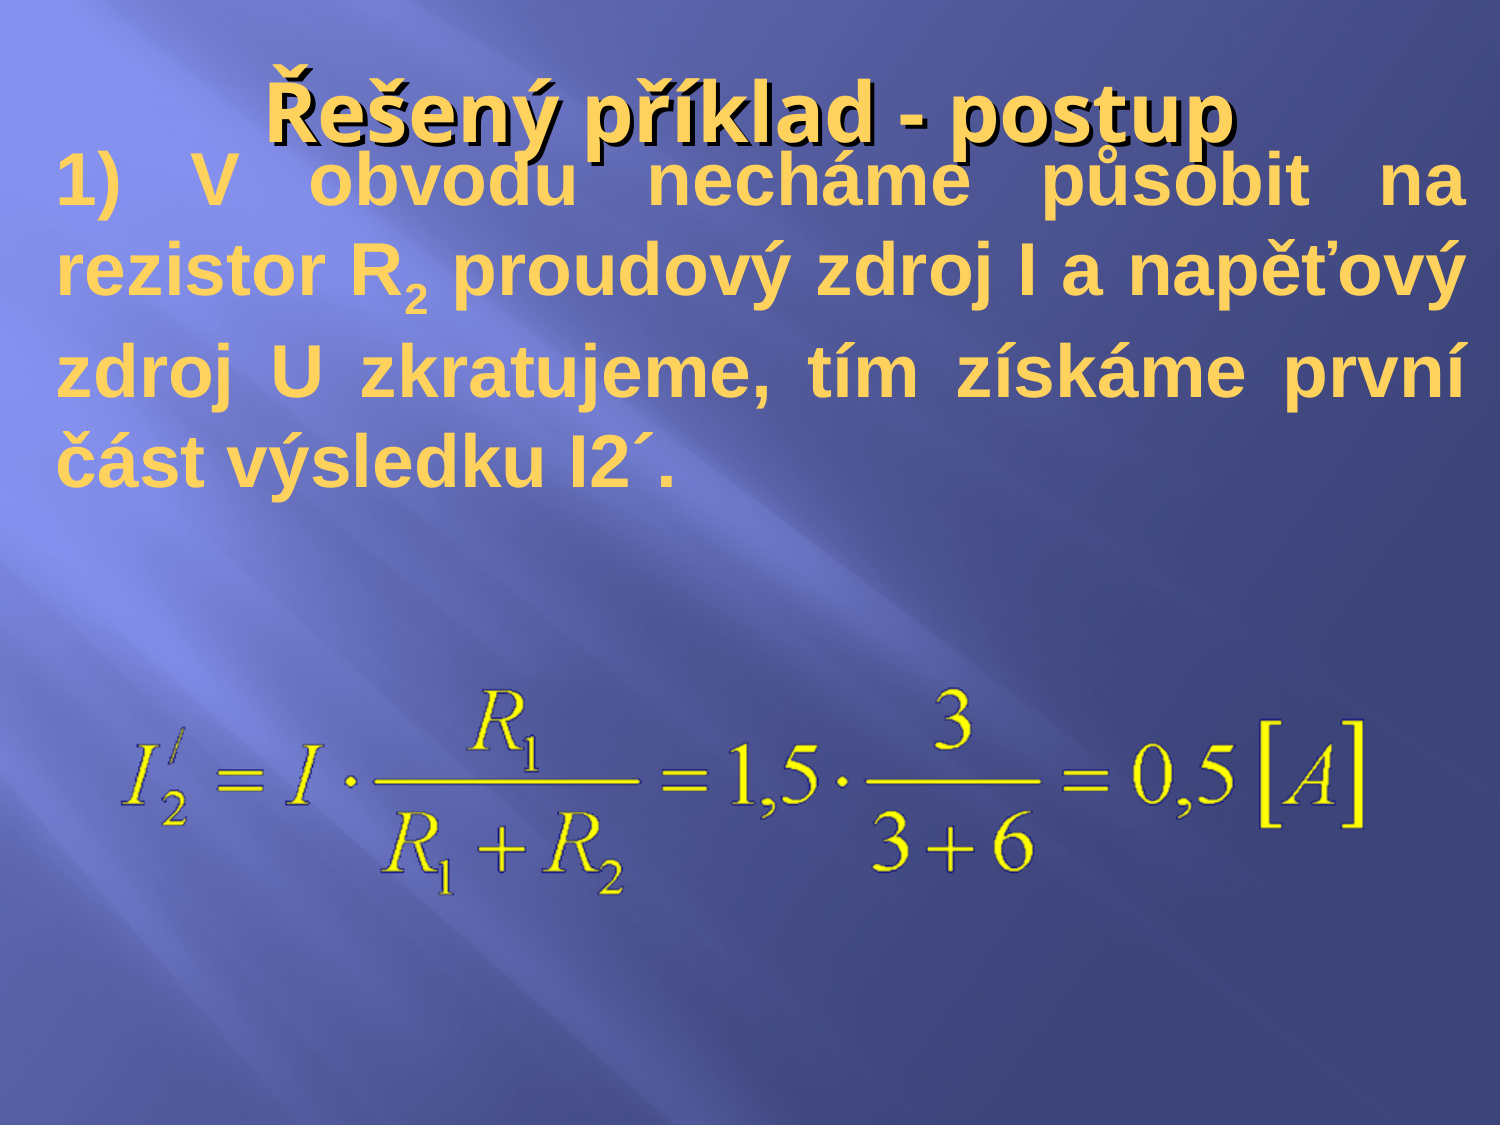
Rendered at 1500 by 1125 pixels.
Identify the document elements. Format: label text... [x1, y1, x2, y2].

title Řešený příklad - postup [75, 45, 1426, 172]
text_box 1) V obvodu necháme působit na rezistor R2 proudový zdroj I a napěťový zdroj U zkratujeme, tím získáme první část výsledku I2´. [41, 172, 1483, 551]
picture [0, 0, 1500, 1125]
